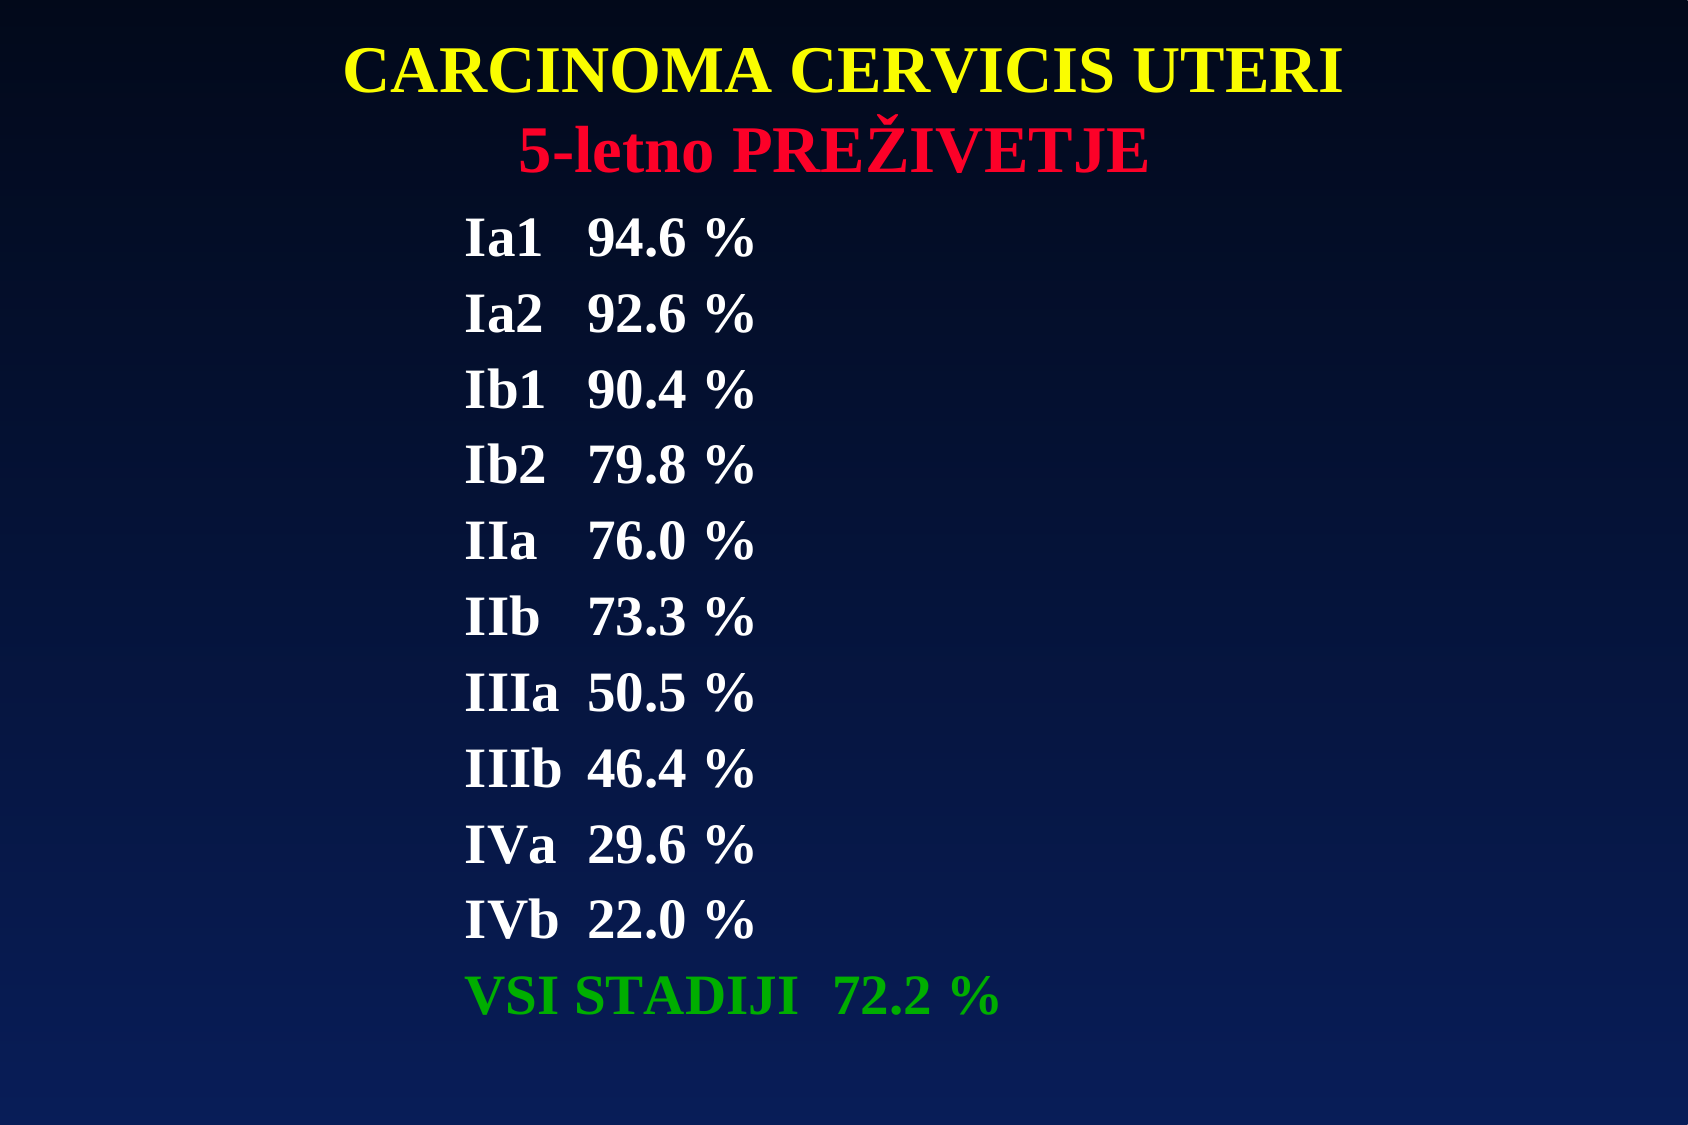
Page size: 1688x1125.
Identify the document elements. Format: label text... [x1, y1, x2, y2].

list Ia1 94.6 % Ia2 92.6 % Ib1 90.4 % Ib2 79.8 % IIa 76.0 % IIb 73.3 % IIIa 50.5 % IIIb 46.4 % IVa 29.6 % IVb 22.0 % VSI STADIJI 72.2 % [450, 200, 1263, 1088]
title CARCINOMA CERVICIS UTERI 5-letno PREŽIVETJE [0, 0, 1688, 213]
